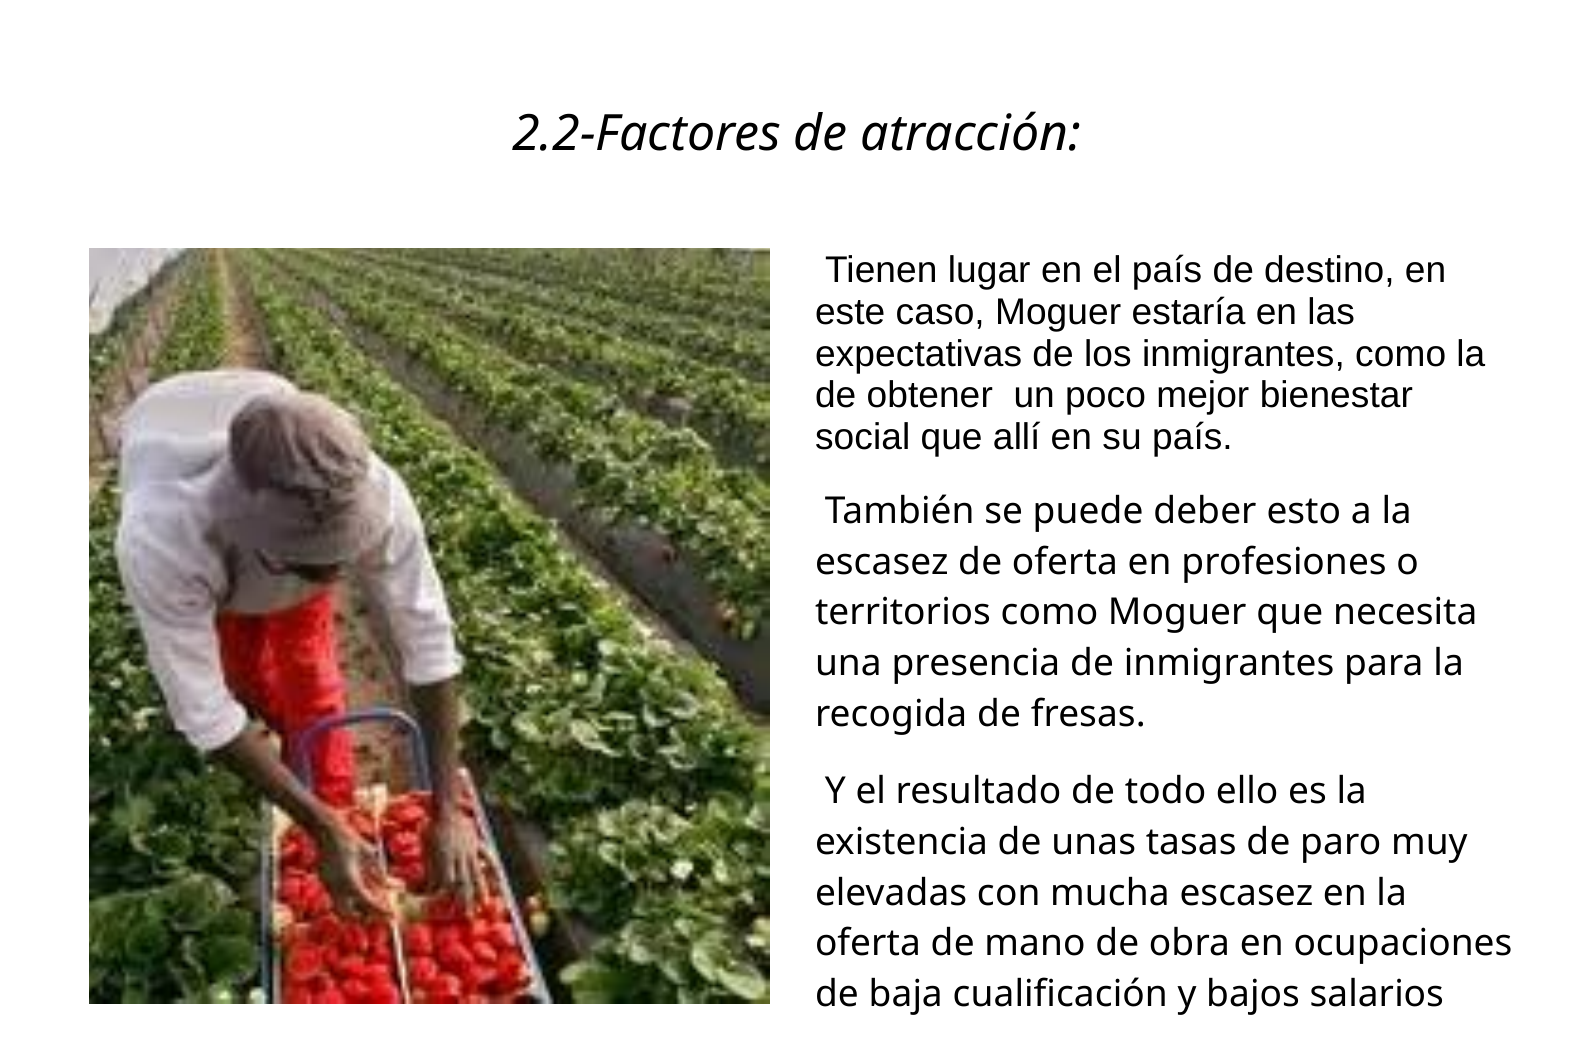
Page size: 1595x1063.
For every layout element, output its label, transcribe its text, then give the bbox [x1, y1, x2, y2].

list Tienen lugar en el país de destino, en este caso, Moguer estaría en las expectativas de los inmigrantes, como la de obtener un poco mejor bienestar social que allí en su país. También se puede deber esto a la escasez de oferta en profesiones o territorios como Moguer que necesita una presencia de inmigrantes para la recogida de fresas. Y el resultado de todo ello es la existencia de unas tasas de paro muy elevadas con mucha escasez en la oferta de mano de obra en ocupaciones de baja cualificación y bajos salarios [814, 248, 1516, 1034]
title 2.2-Factores de atracción: [79, 49, 1515, 213]
picture [89, 248, 770, 1004]
